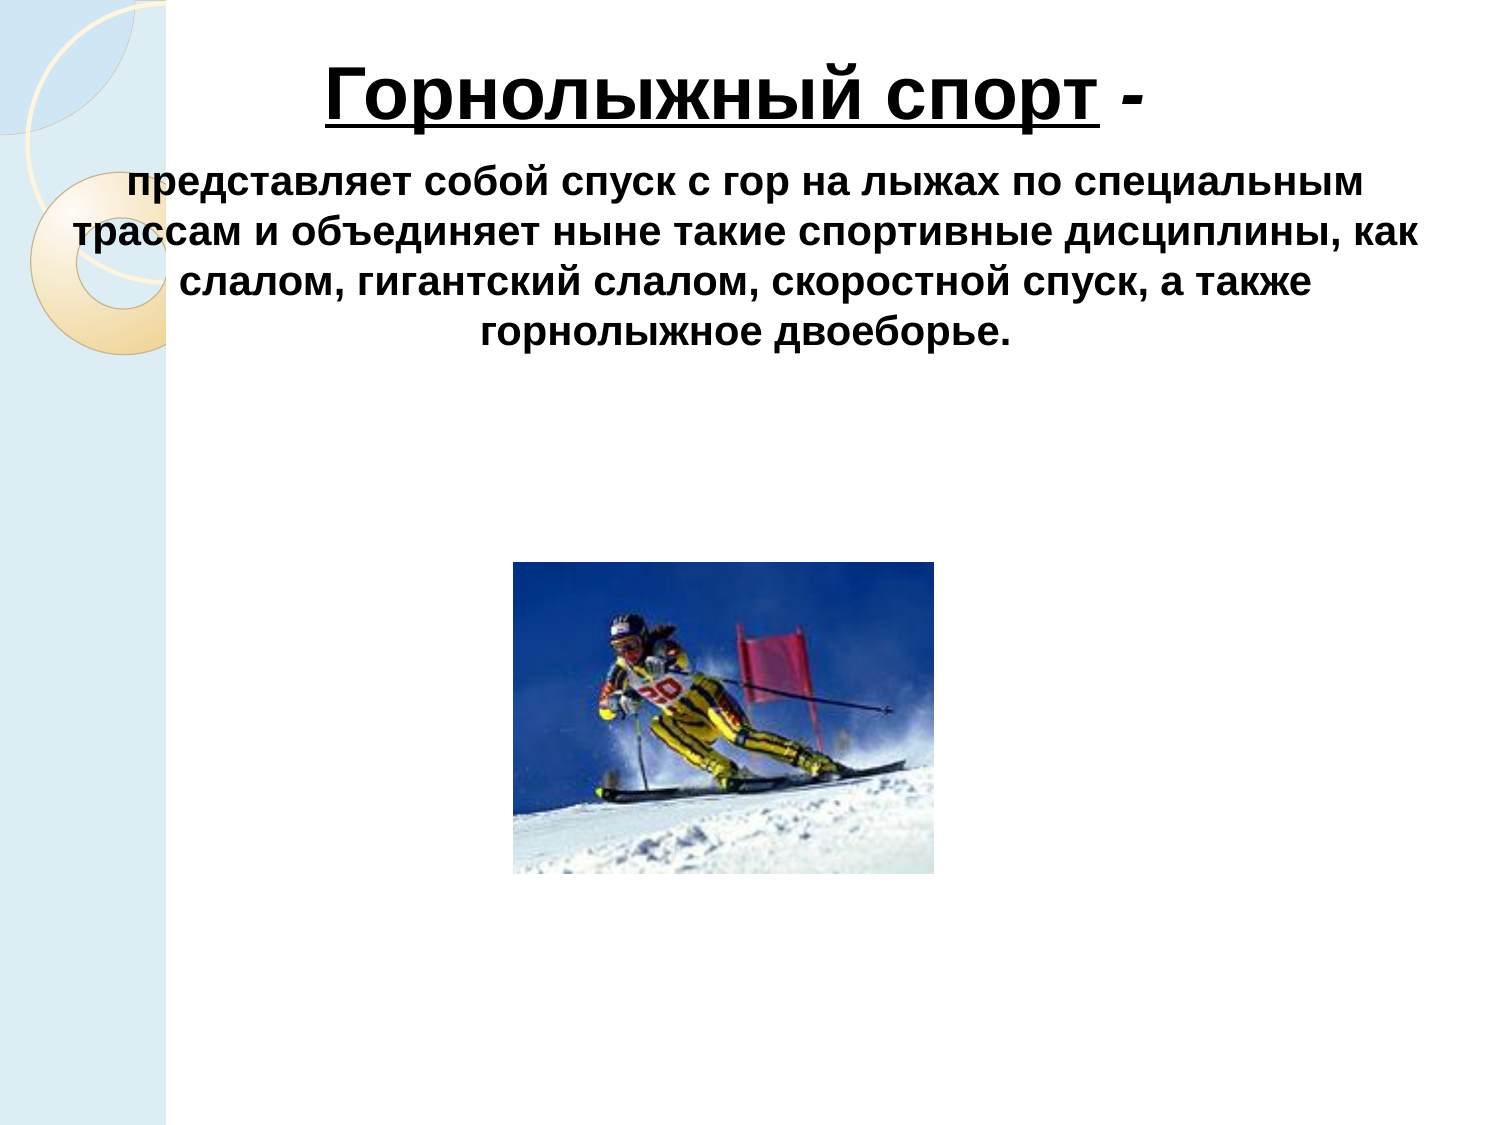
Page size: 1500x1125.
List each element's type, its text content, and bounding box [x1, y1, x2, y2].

picture [513, 562, 934, 874]
text_box Горнолыжный спорт - представляет собой спуск с гор на лыжах по специальным трассам и объединяет ныне такие спортивные дисциплины, как слалом, гигантский слалом, скоростной спуск, а также горнолыжное двоеборье. [41, 37, 1450, 362]
